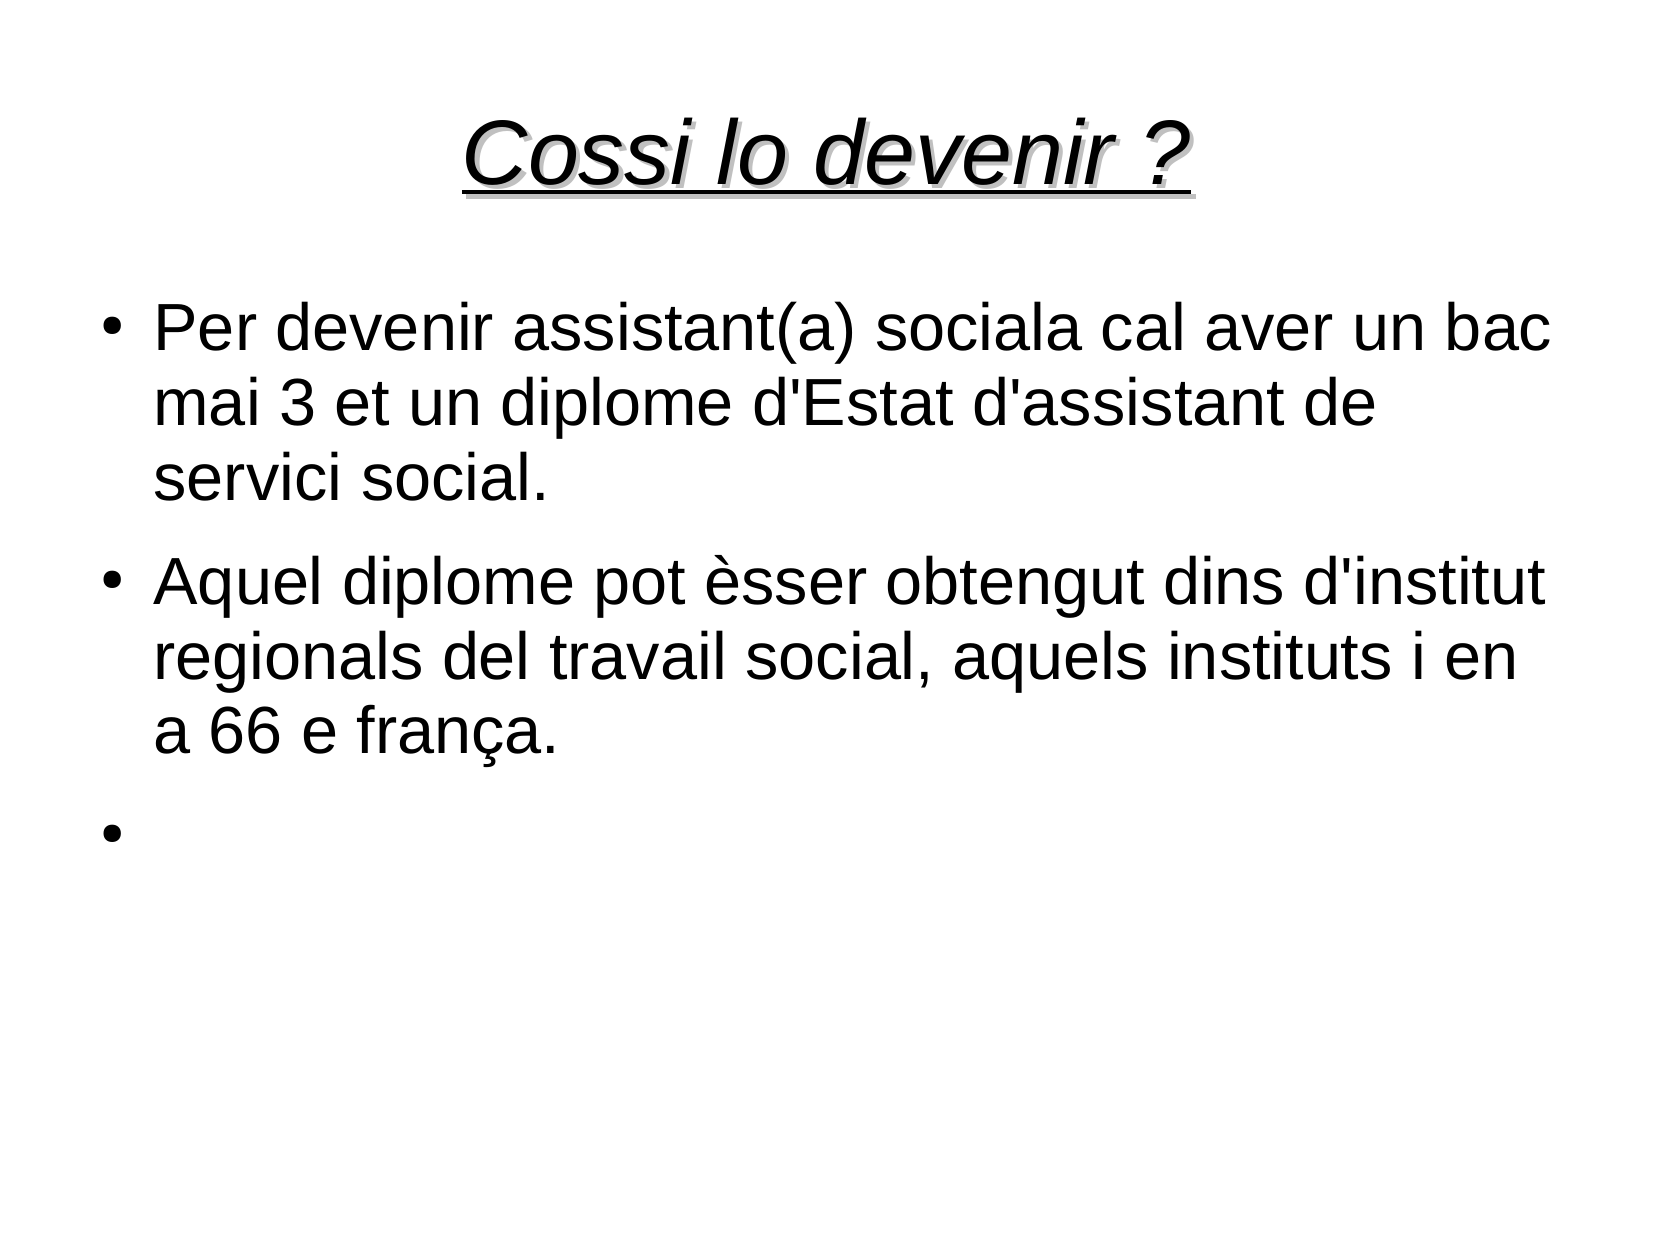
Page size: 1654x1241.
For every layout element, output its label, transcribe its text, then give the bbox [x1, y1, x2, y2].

list Per devenir assistant(a) sociala cal aver un bac mai 3 et un diplome d'Estat d'assistant de servici social. Aquel diplome pot èsser obtengut dins d'institut regionals del travail social, aquels instituts i en a 66 e frança. [82, 290, 1571, 1109]
title Cossi lo devenir ? [82, 49, 1571, 257]
